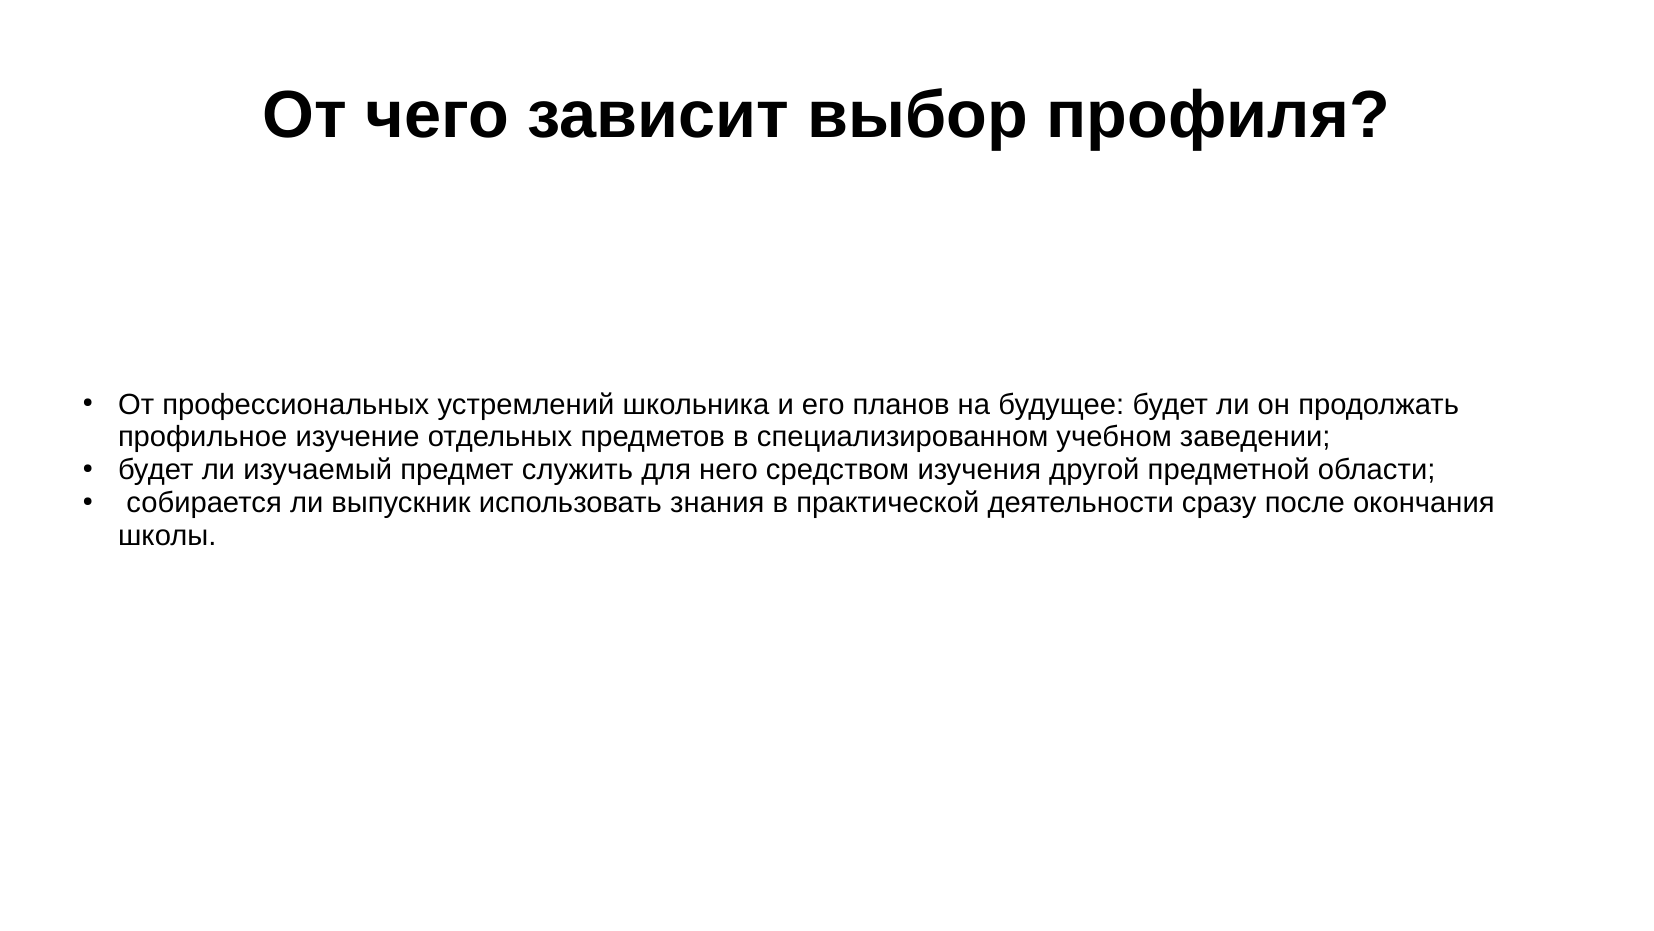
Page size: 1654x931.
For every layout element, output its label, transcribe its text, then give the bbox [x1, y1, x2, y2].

title От чего зависит выбор профиля? [82, 37, 1571, 193]
subtitle От профессиональных устремлений школьника и его планов на будущее: будет ли он продолжать профильное изучение отдельных предметов в специализированном учебном заведении; будет ли изучаемый предмет служить для него средством изучения другой предметной области; собирается ли выпускник использовать знания в практической деятельности сразу после окончания школы. [82, 216, 1571, 756]
